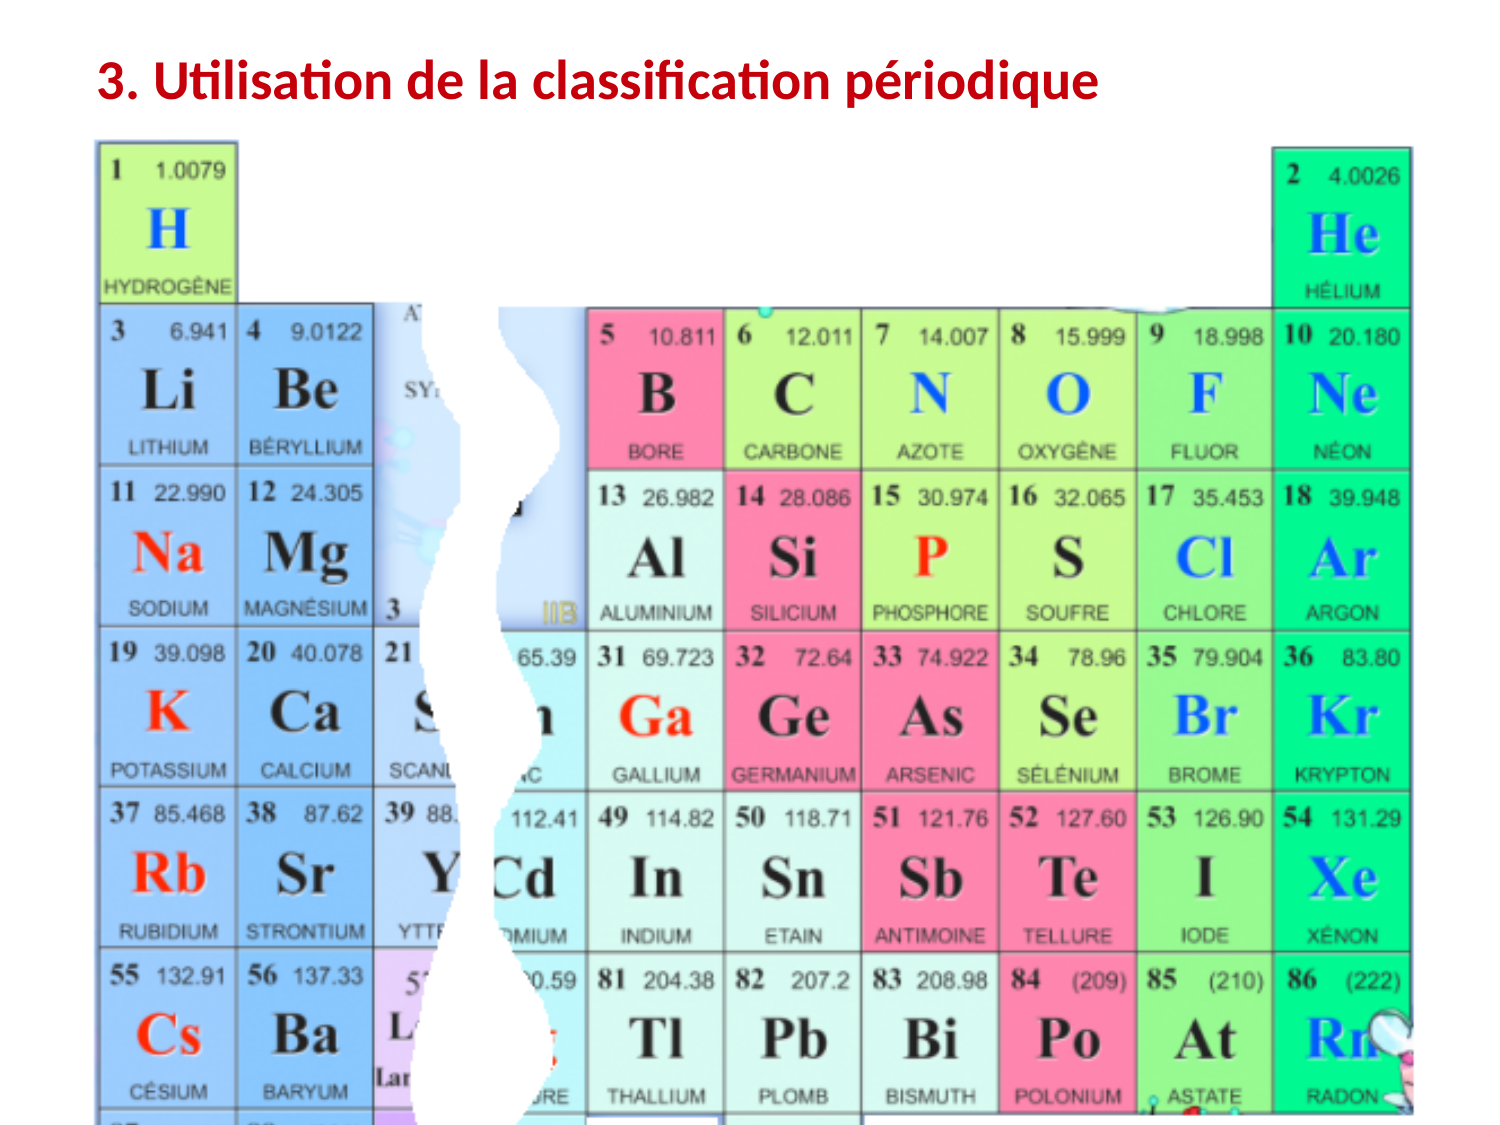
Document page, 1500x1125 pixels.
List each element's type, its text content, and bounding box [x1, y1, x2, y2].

text_box 3. Utilisation de la classification périodique [82, 35, 1229, 118]
picture [70, 111, 1430, 1125]
